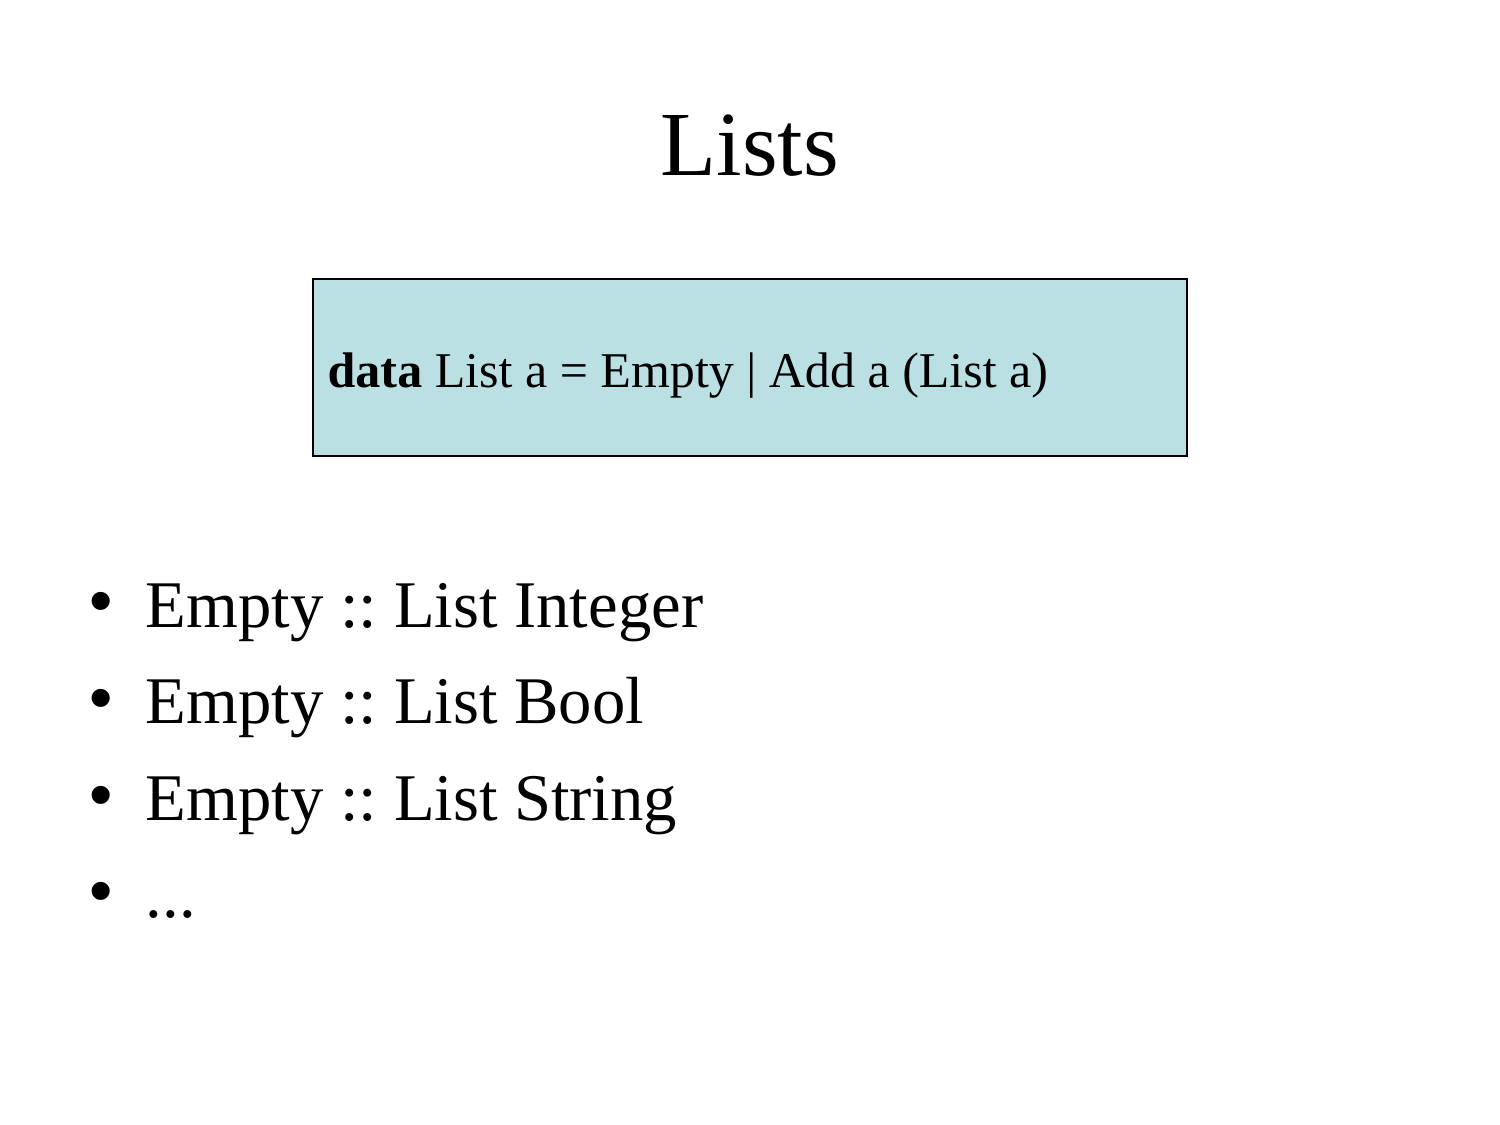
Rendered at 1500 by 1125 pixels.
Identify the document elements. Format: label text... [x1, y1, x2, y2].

title Lists [75, 45, 1426, 233]
list Empty :: List Integer Empty :: List Bool Empty :: List String ... [75, 262, 1426, 1005]
text_box data List a = Empty | Add a (List a) [312, 278, 1188, 456]
